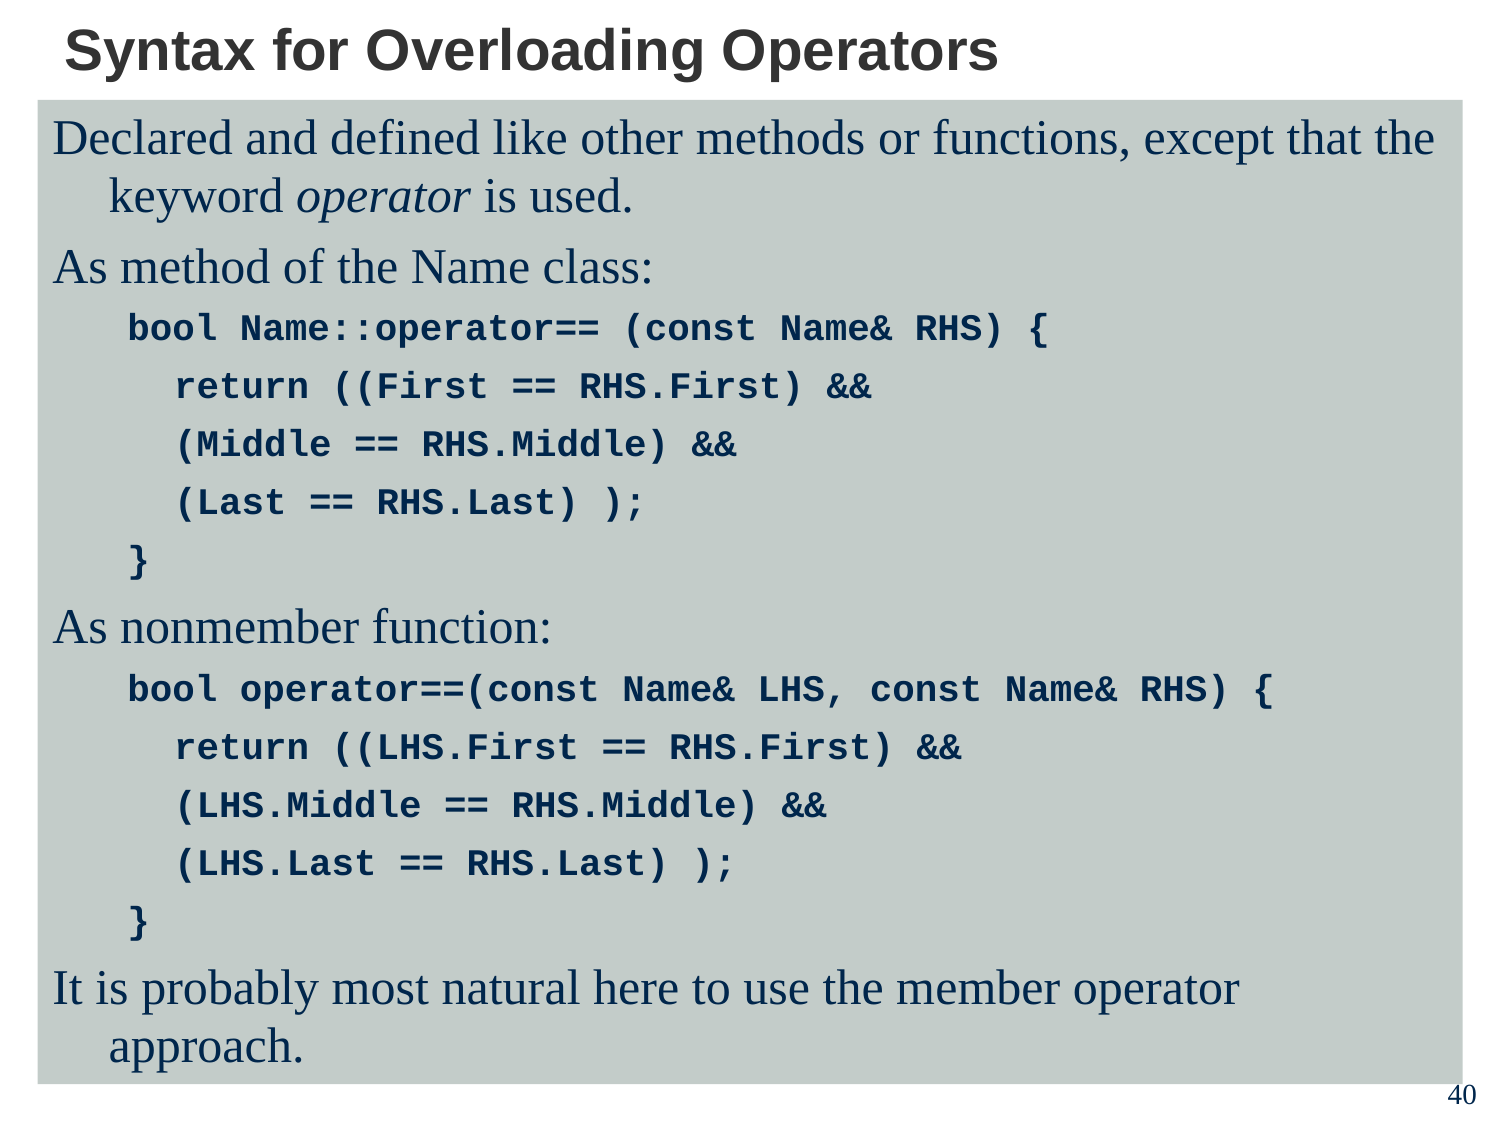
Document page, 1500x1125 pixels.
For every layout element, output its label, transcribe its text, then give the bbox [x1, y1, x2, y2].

list Declared and defined like other methods or functions, except that the keyword operator is used. As method of the Name class: bool Name::operator== (const Name& RHS) { return ((First == RHS.First) && (Middle == RHS.Middle) && (Last == RHS.Last) ); } As nonmember function: bool operator==(const Name& LHS, const Name& RHS) { return ((LHS.First == RHS.First) && (LHS.Middle == RHS.Middle) && (LHS.Last == RHS.Last) ); } It is probably most natural here to use the member operator approach. [37, 99, 1463, 1085]
title Syntax for Overloading Operators [49, 0, 1450, 91]
